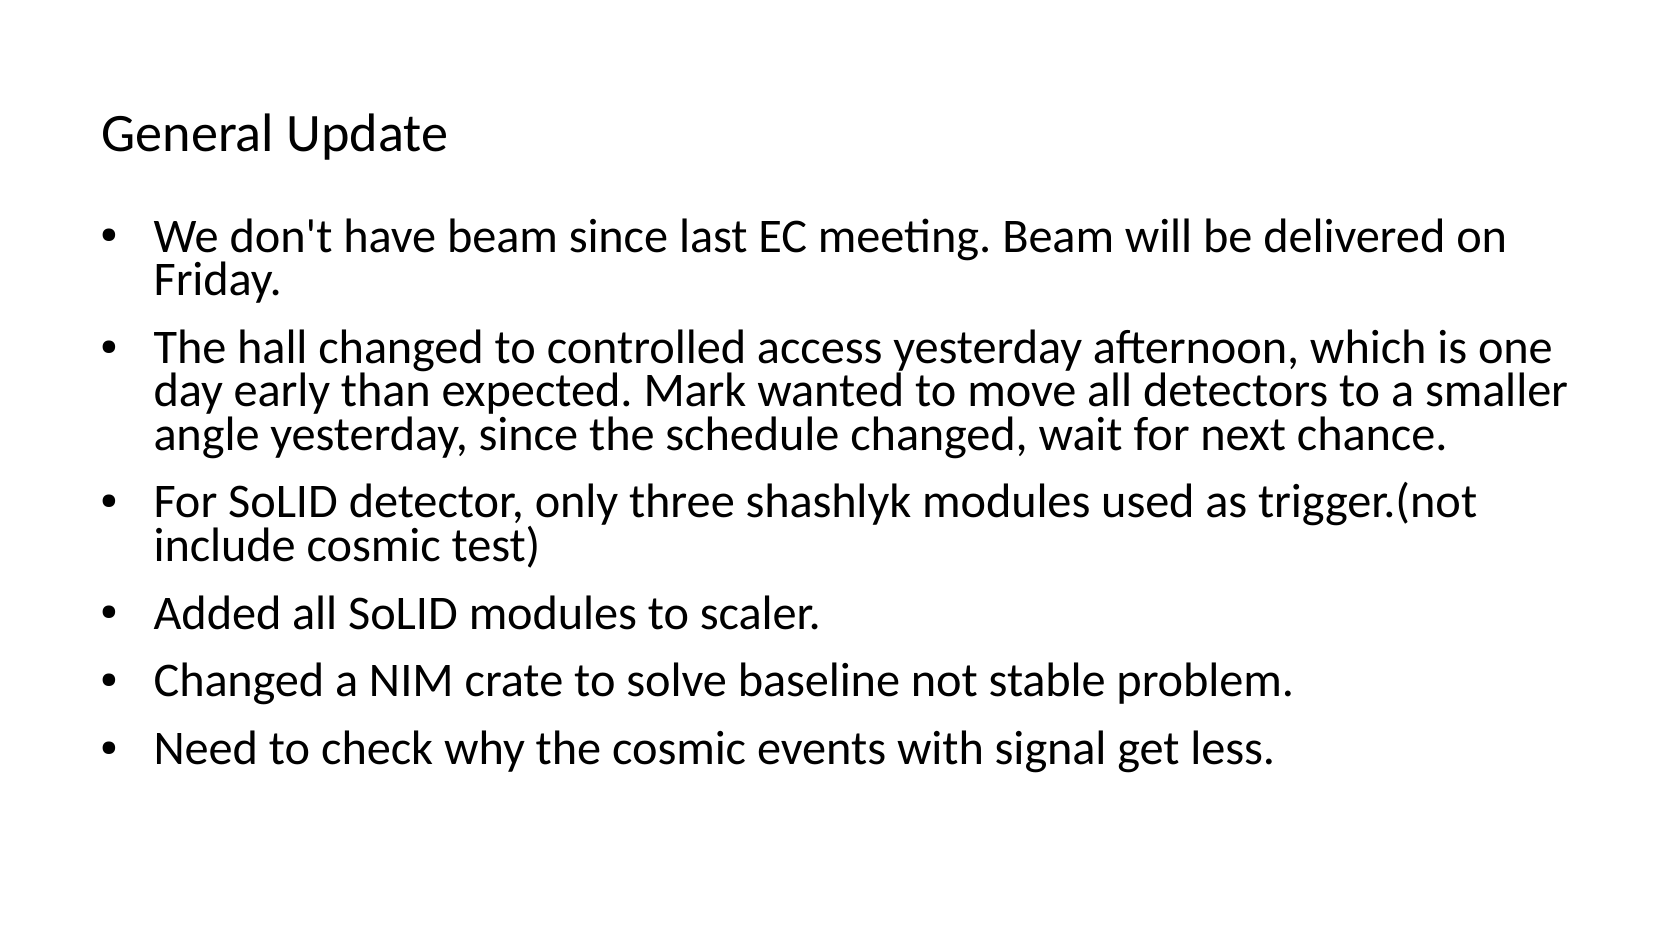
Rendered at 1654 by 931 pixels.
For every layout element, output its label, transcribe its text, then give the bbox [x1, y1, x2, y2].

title General Update [101, 105, 1261, 171]
list We don't have beam since last EC meeting. Beam will be delivered on Friday. The hall changed to controlled access yesterday afternoon, which is one day early than expected. Mark wanted to move all detectors to a smaller angle yesterday, since the schedule changed, wait for next chance. For SoLID detector, only three shashlyk modules used as trigger.(not include cosmic test) Added all SoLID modules to scaler. Changed a NIM crate to solve baseline not stable problem. Need to check why the cosmic events with signal get less. [82, 217, 1571, 826]
